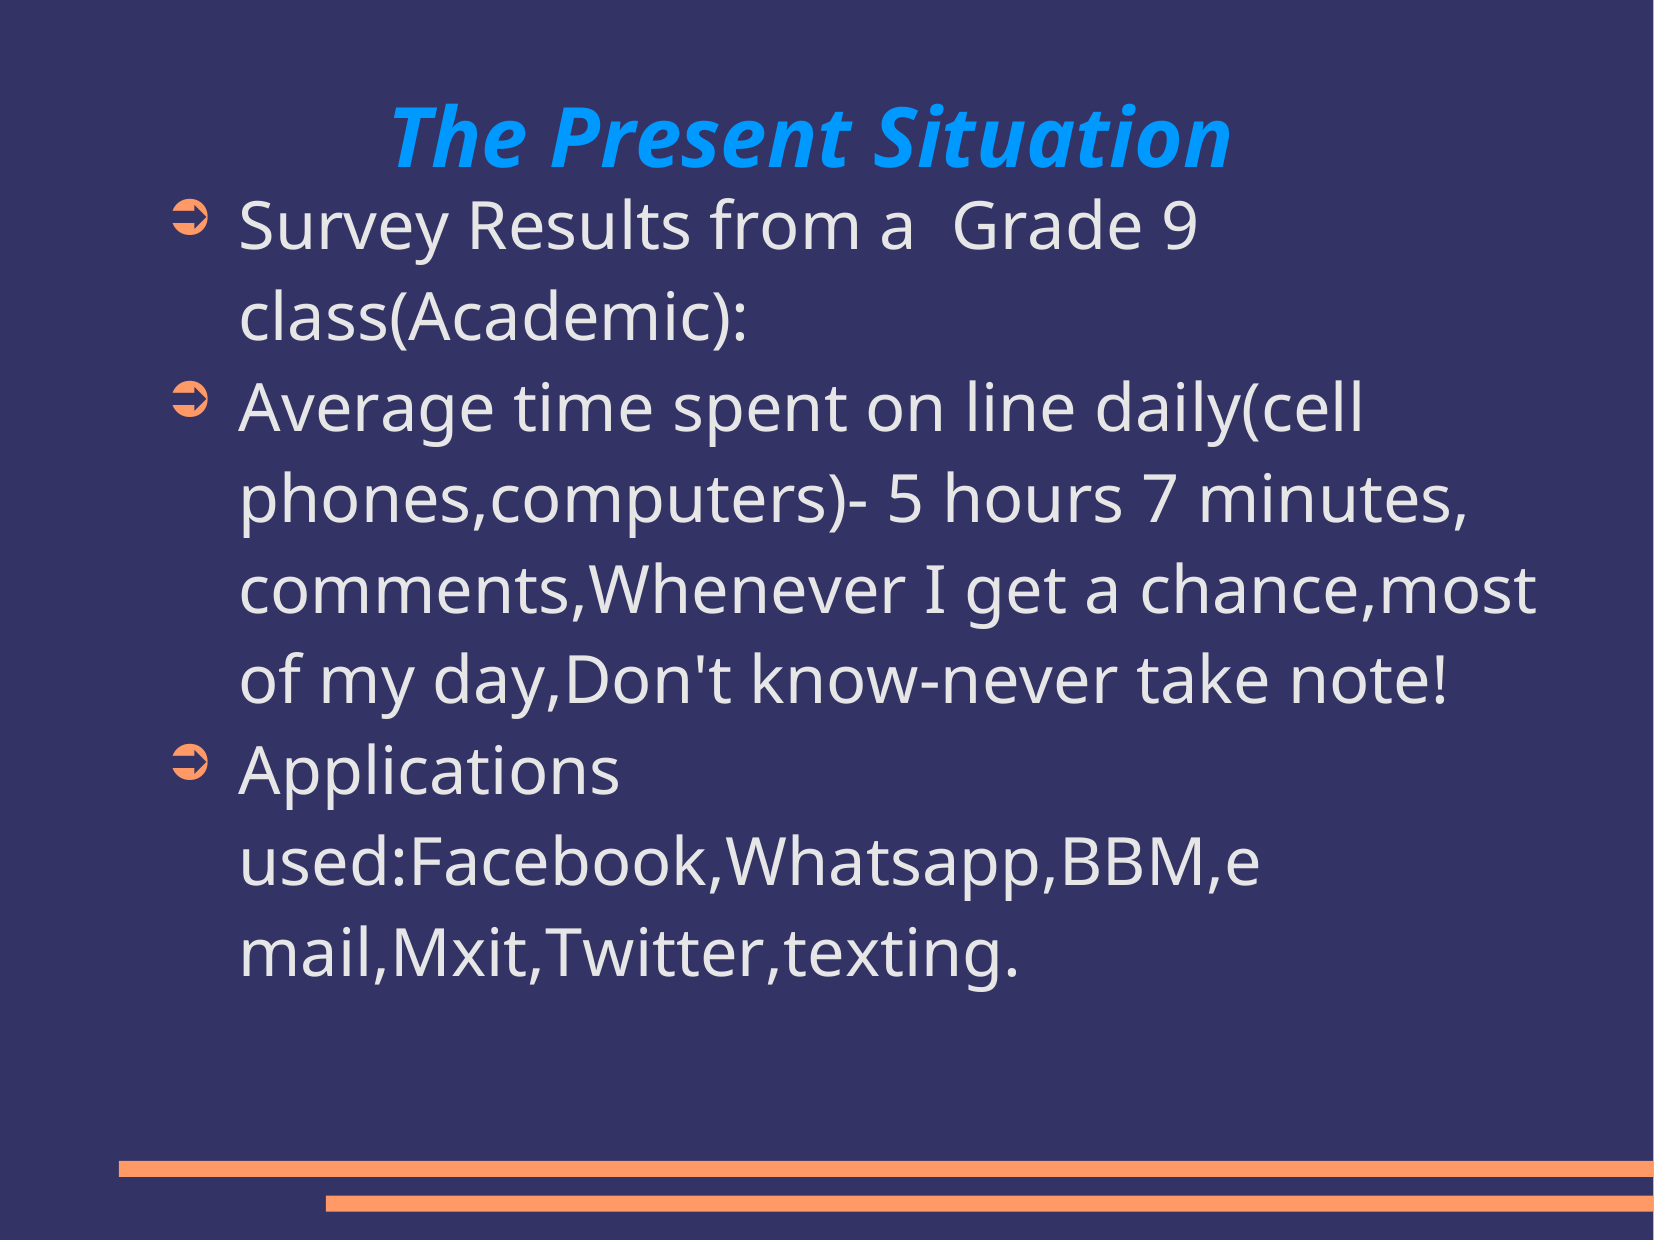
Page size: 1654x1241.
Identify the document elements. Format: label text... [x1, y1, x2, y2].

list Survey Results from a Grade 9 class(Academic): Average time spent on line daily(cell phones,computers)- 5 hours 7 minutes, comments,Whenever I get a chance,most of my day,Don't know-never take note! Applications used:Facebook,Whatsapp,BBM,e mail,Mxit,Twitter,texting. [155, 178, 1581, 1241]
title The Present Situation [121, 46, 1501, 226]
